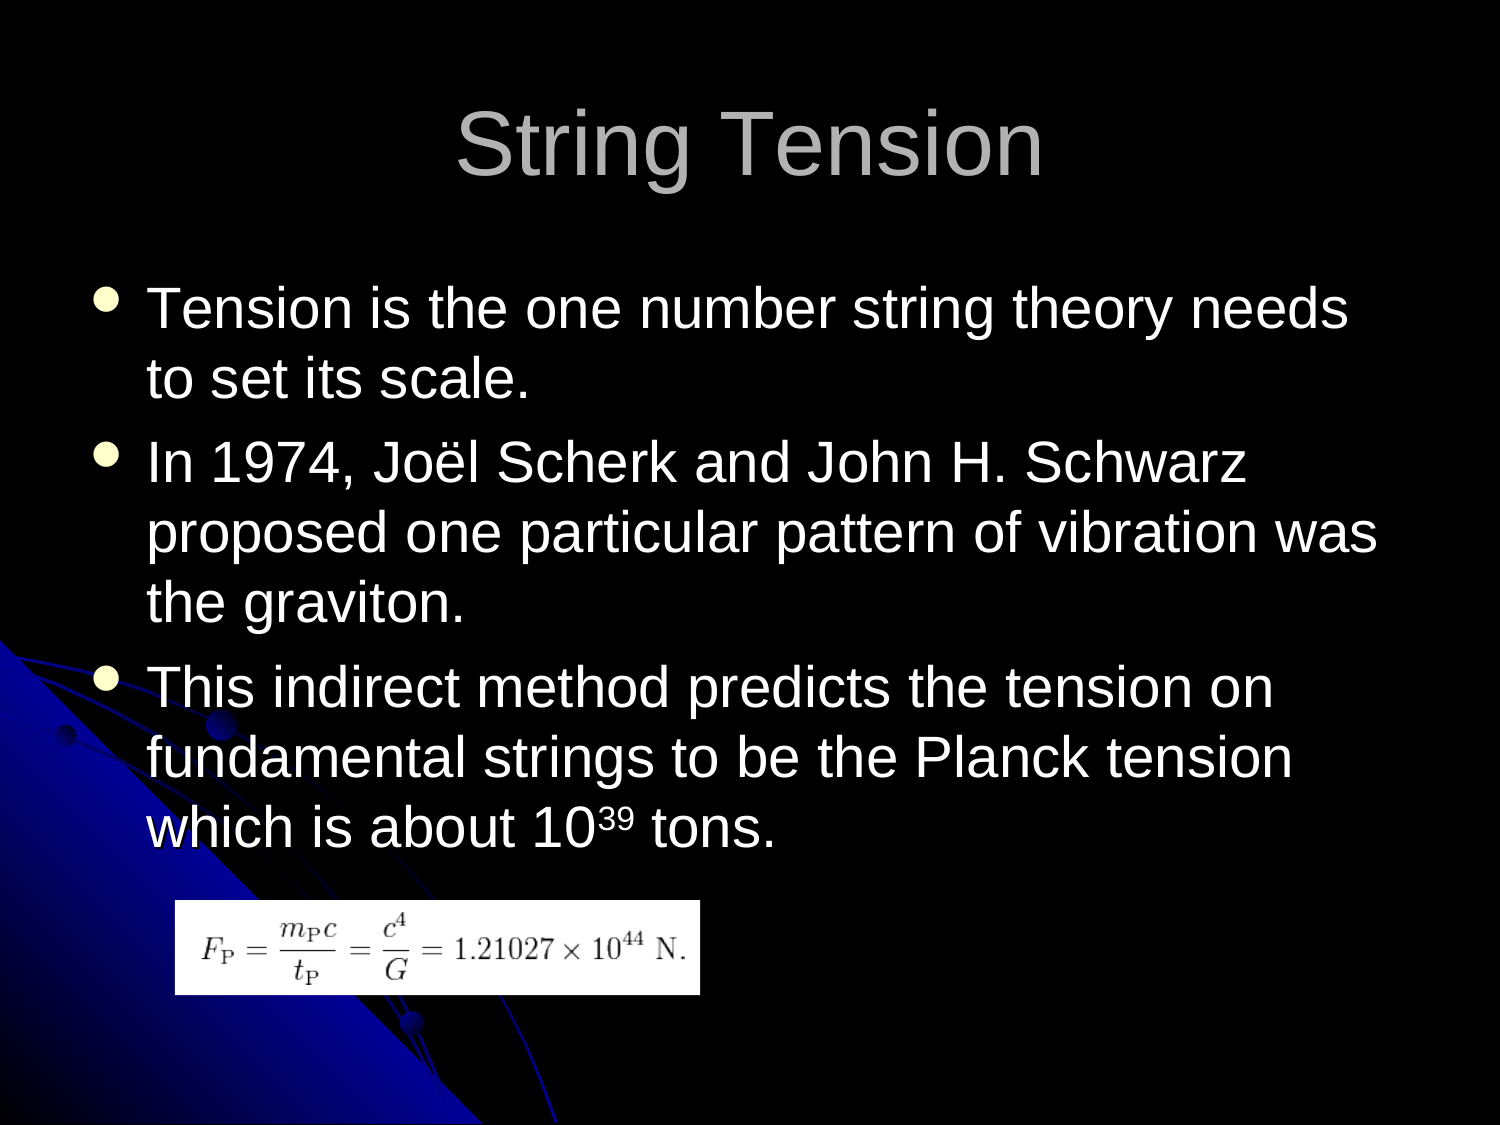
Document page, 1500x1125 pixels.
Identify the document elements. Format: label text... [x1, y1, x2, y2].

text_box [174, 900, 701, 996]
picture [200, 912, 685, 985]
list Tension is the one number string theory needs to set its scale. In 1974, Joël Scherk and John H. Schwarz proposed one particular pattern of vibration was the graviton. This indirect method predicts the tension on fundamental strings to be the Planck tension which is about 1039 tons. [75, 262, 1426, 1006]
title String Tension [75, 45, 1426, 233]
